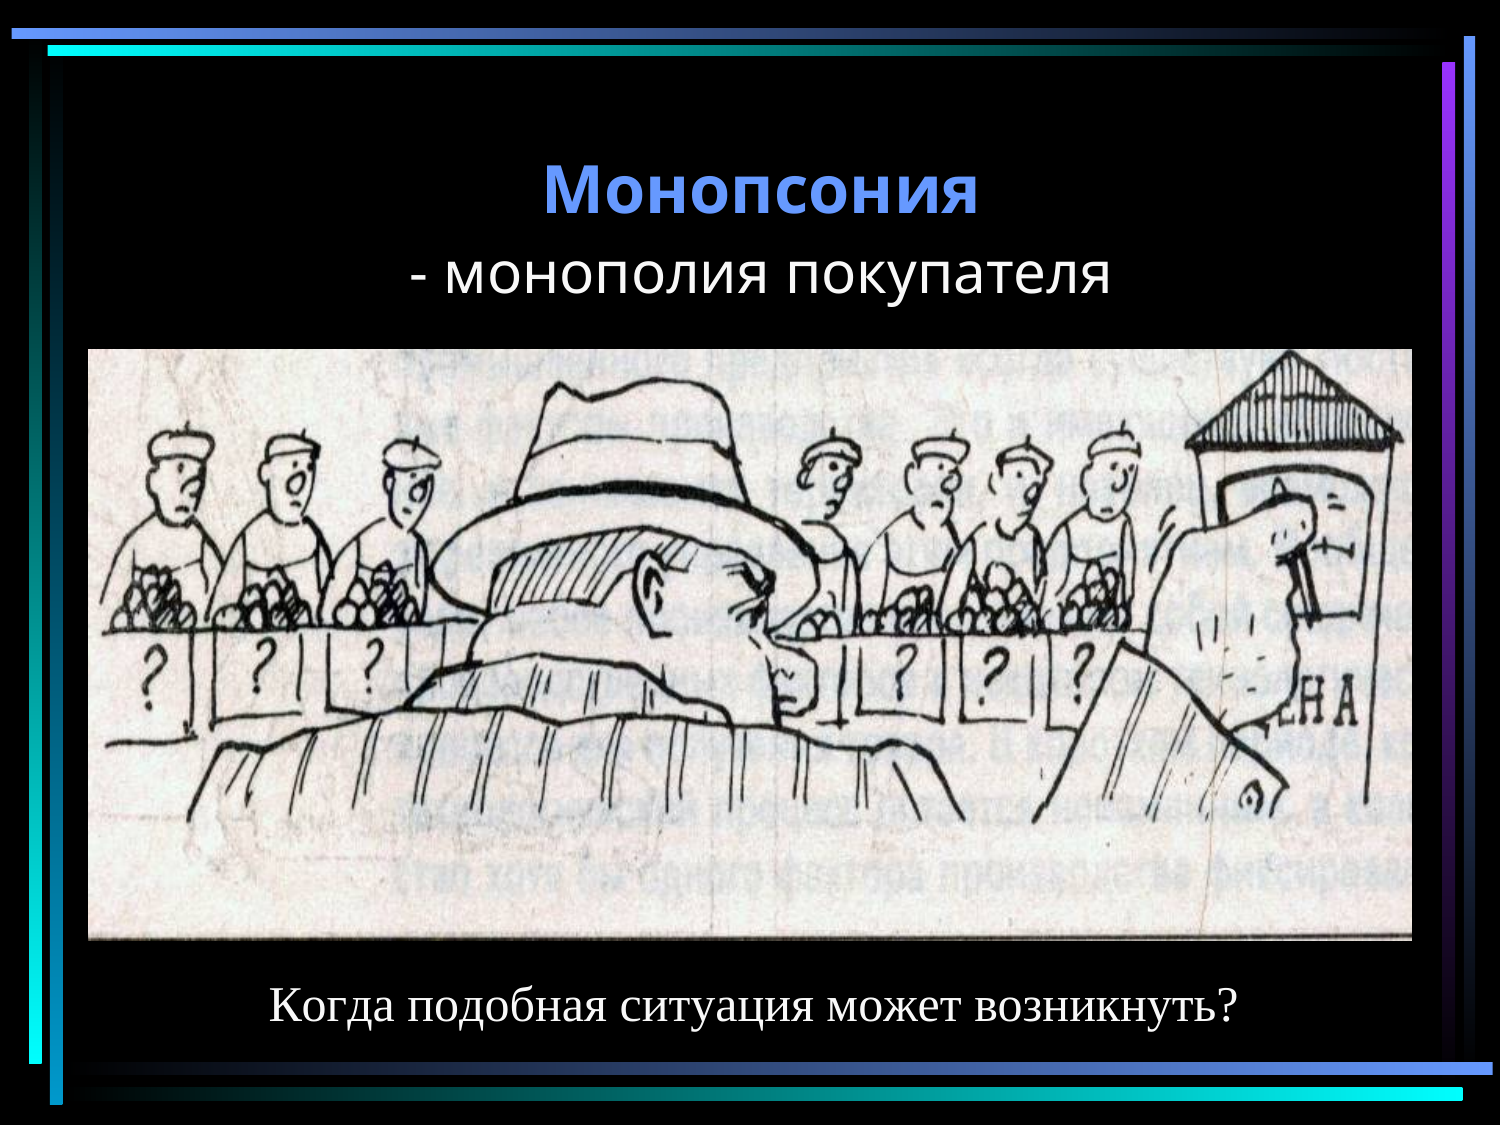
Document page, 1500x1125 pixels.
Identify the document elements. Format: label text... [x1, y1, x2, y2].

text_box Когда подобная ситуация может возникнуть? [253, 964, 1341, 1040]
list Монопсония - монополия покупателя [123, 148, 1399, 318]
picture [88, 349, 1412, 941]
